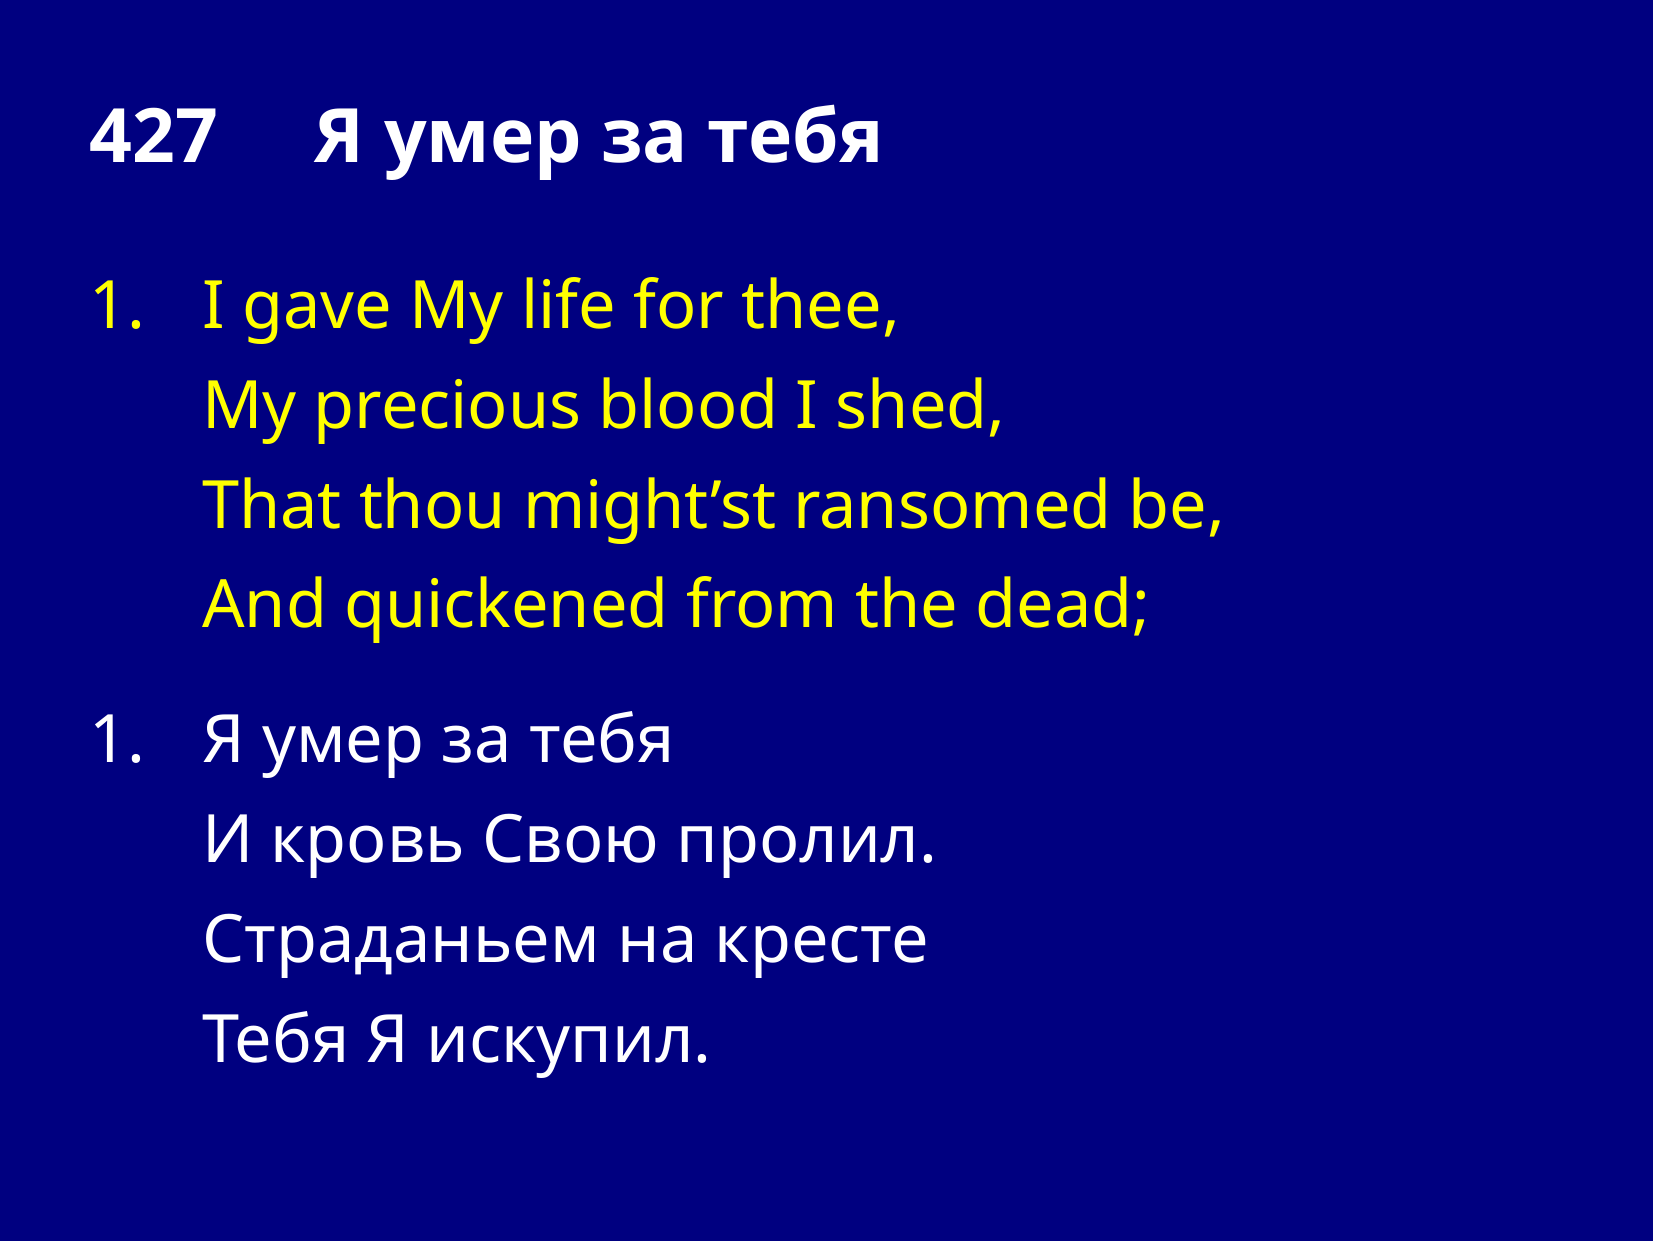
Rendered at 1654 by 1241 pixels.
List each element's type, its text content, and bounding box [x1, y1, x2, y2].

text_box 1. Я умер за тебя И кровь Свою пролил. Страданьем на кресте Тебя Я искупил. [75, 675, 1576, 1163]
text_box 427 Я умер за тебя [75, 75, 1576, 188]
text_box 1. I gave My life for thee, My precious blood I shed, That thou might’st ransomed be, And quickened from the dead; [75, 188, 1576, 638]
